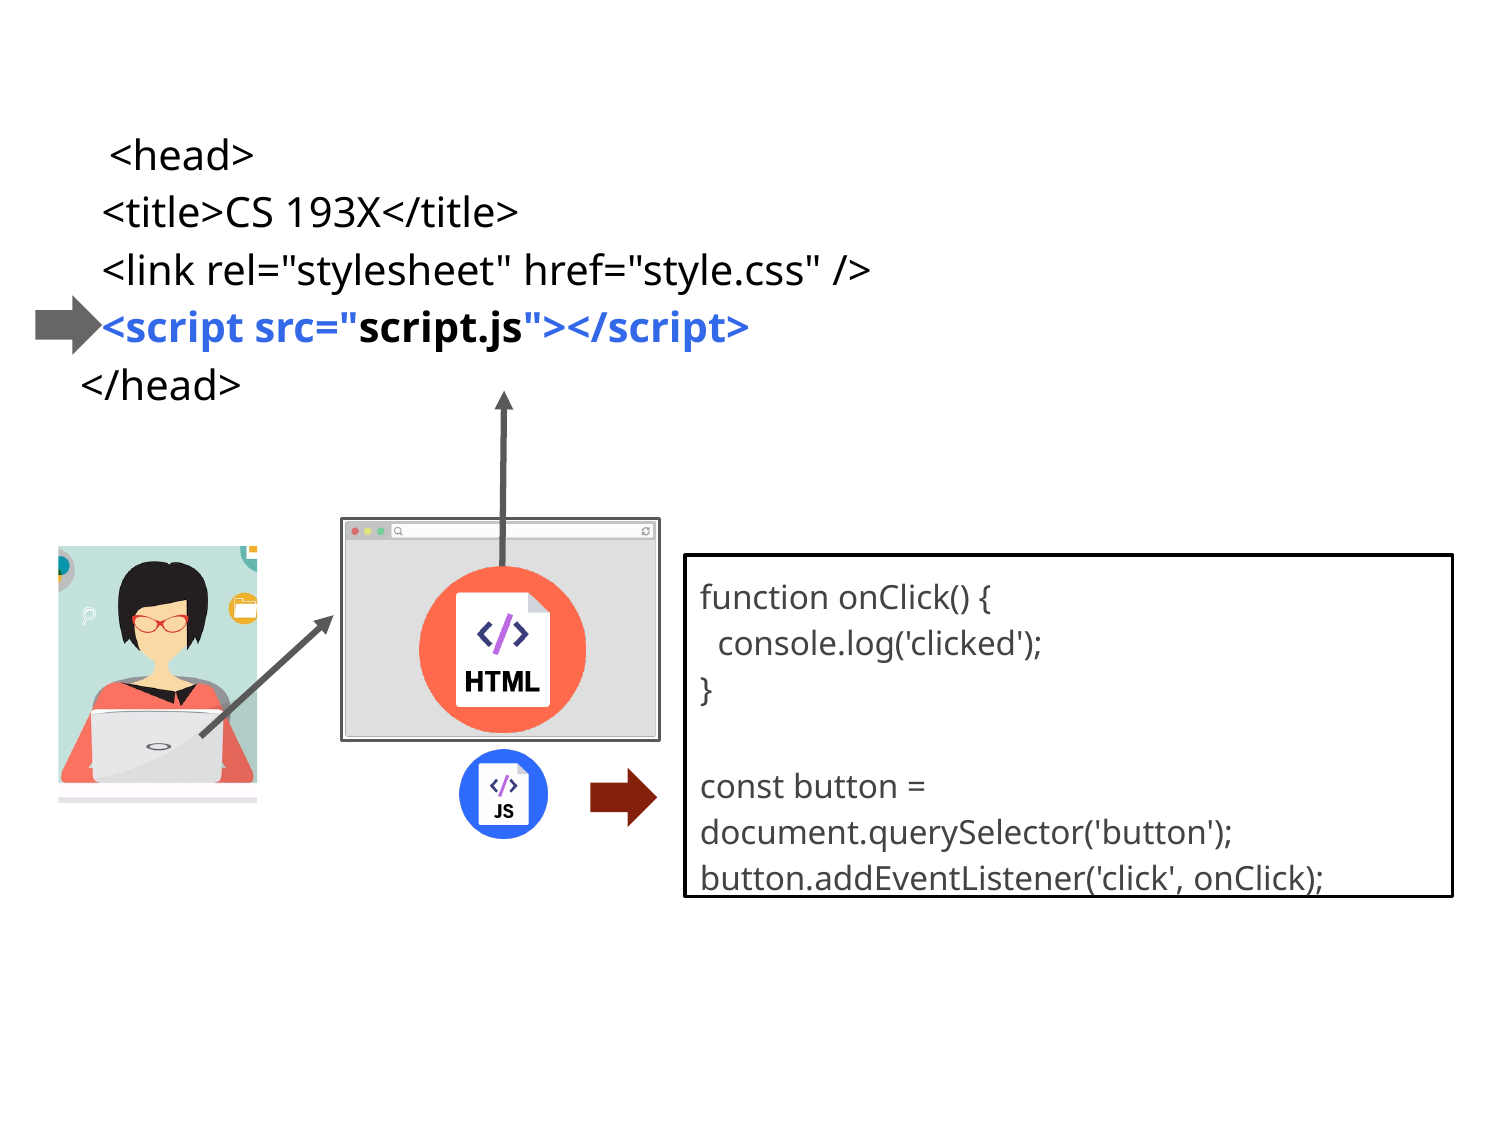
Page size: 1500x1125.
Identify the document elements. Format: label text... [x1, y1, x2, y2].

picture [343, 519, 658, 739]
picture [58, 546, 258, 803]
text_box [35, 295, 103, 355]
text_box function onClick() { console.log('clicked'); } const button = document.querySelector('button'); button.addEventListener('click', onClick); [685, 555, 1453, 897]
text_box <head> <title>CS 193X</title> <link rel="stylesheet" href="style.css" /> <script src="script.js"></script> </head> [43, 106, 1146, 448]
picture [459, 749, 548, 839]
text_box [590, 767, 658, 828]
